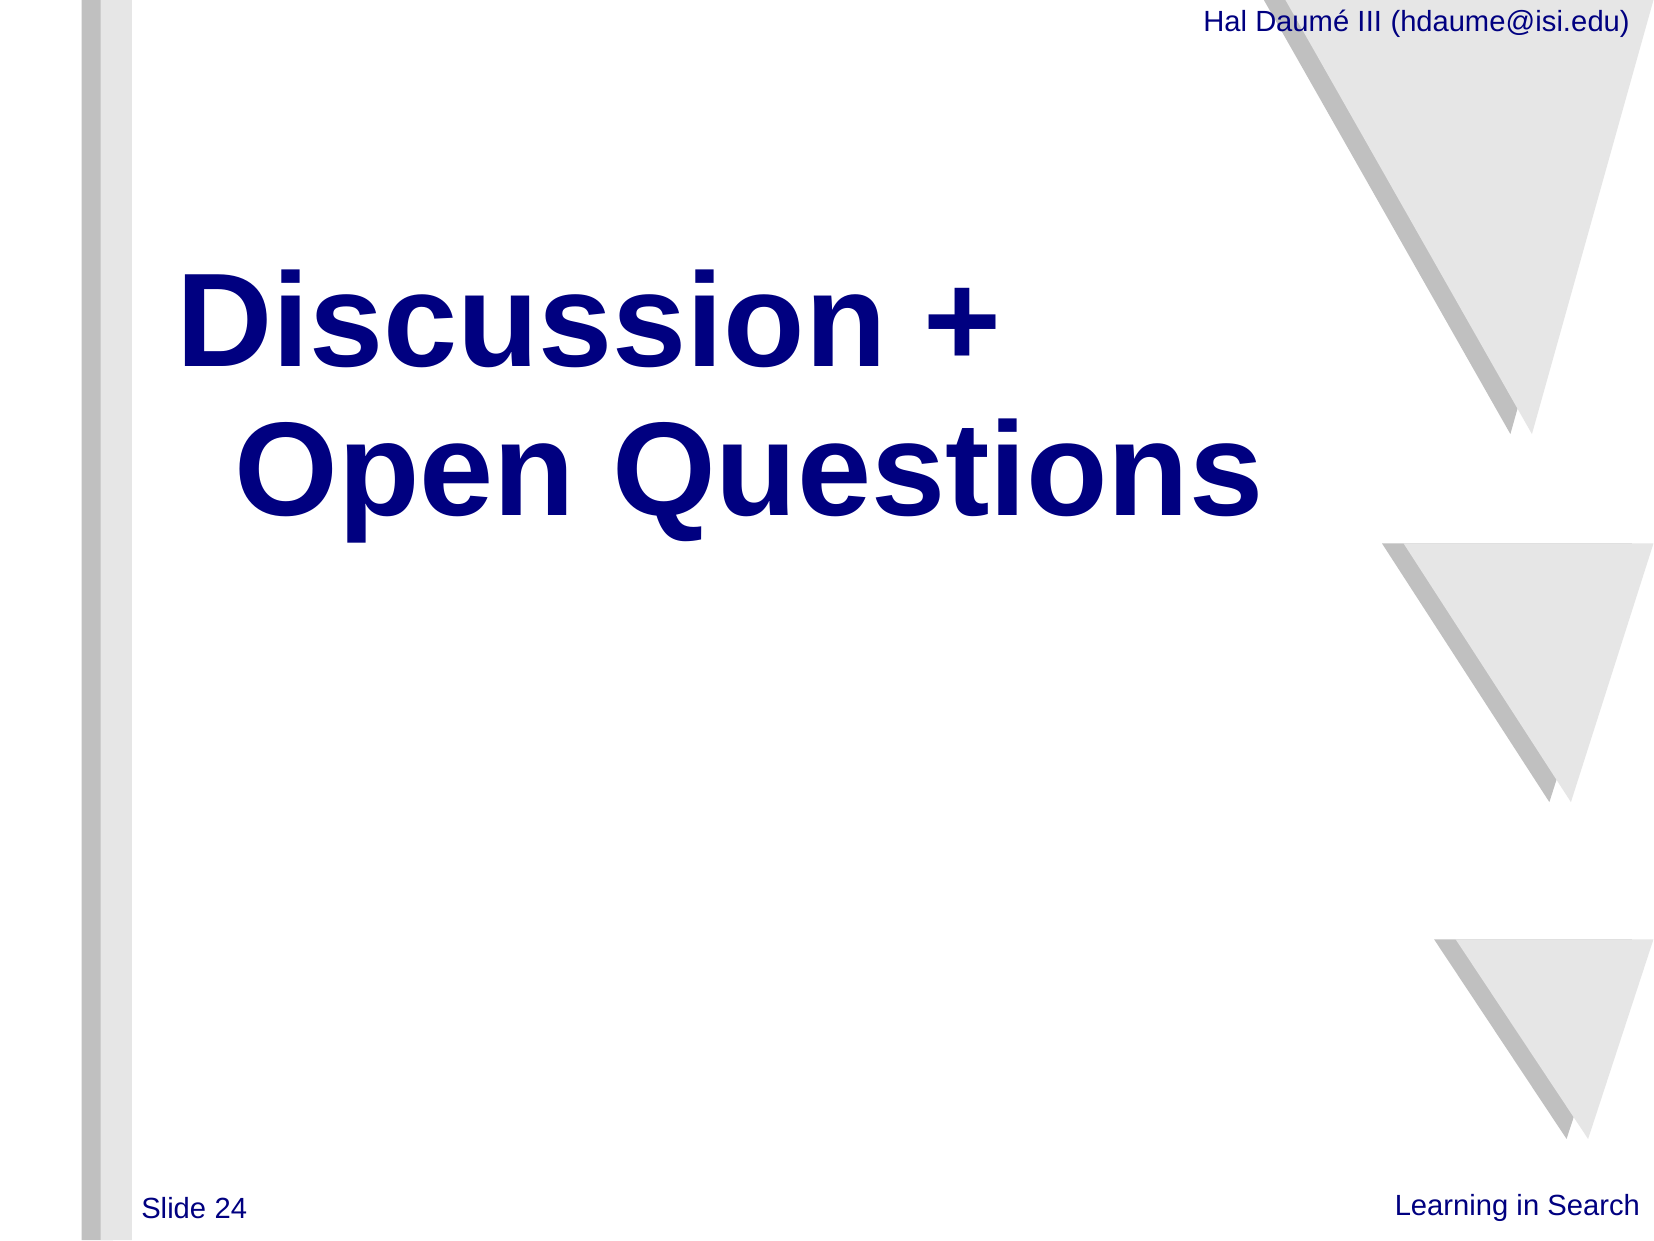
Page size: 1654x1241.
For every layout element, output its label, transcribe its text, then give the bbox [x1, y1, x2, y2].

title Discussion + Open Questions [176, 192, 1509, 596]
